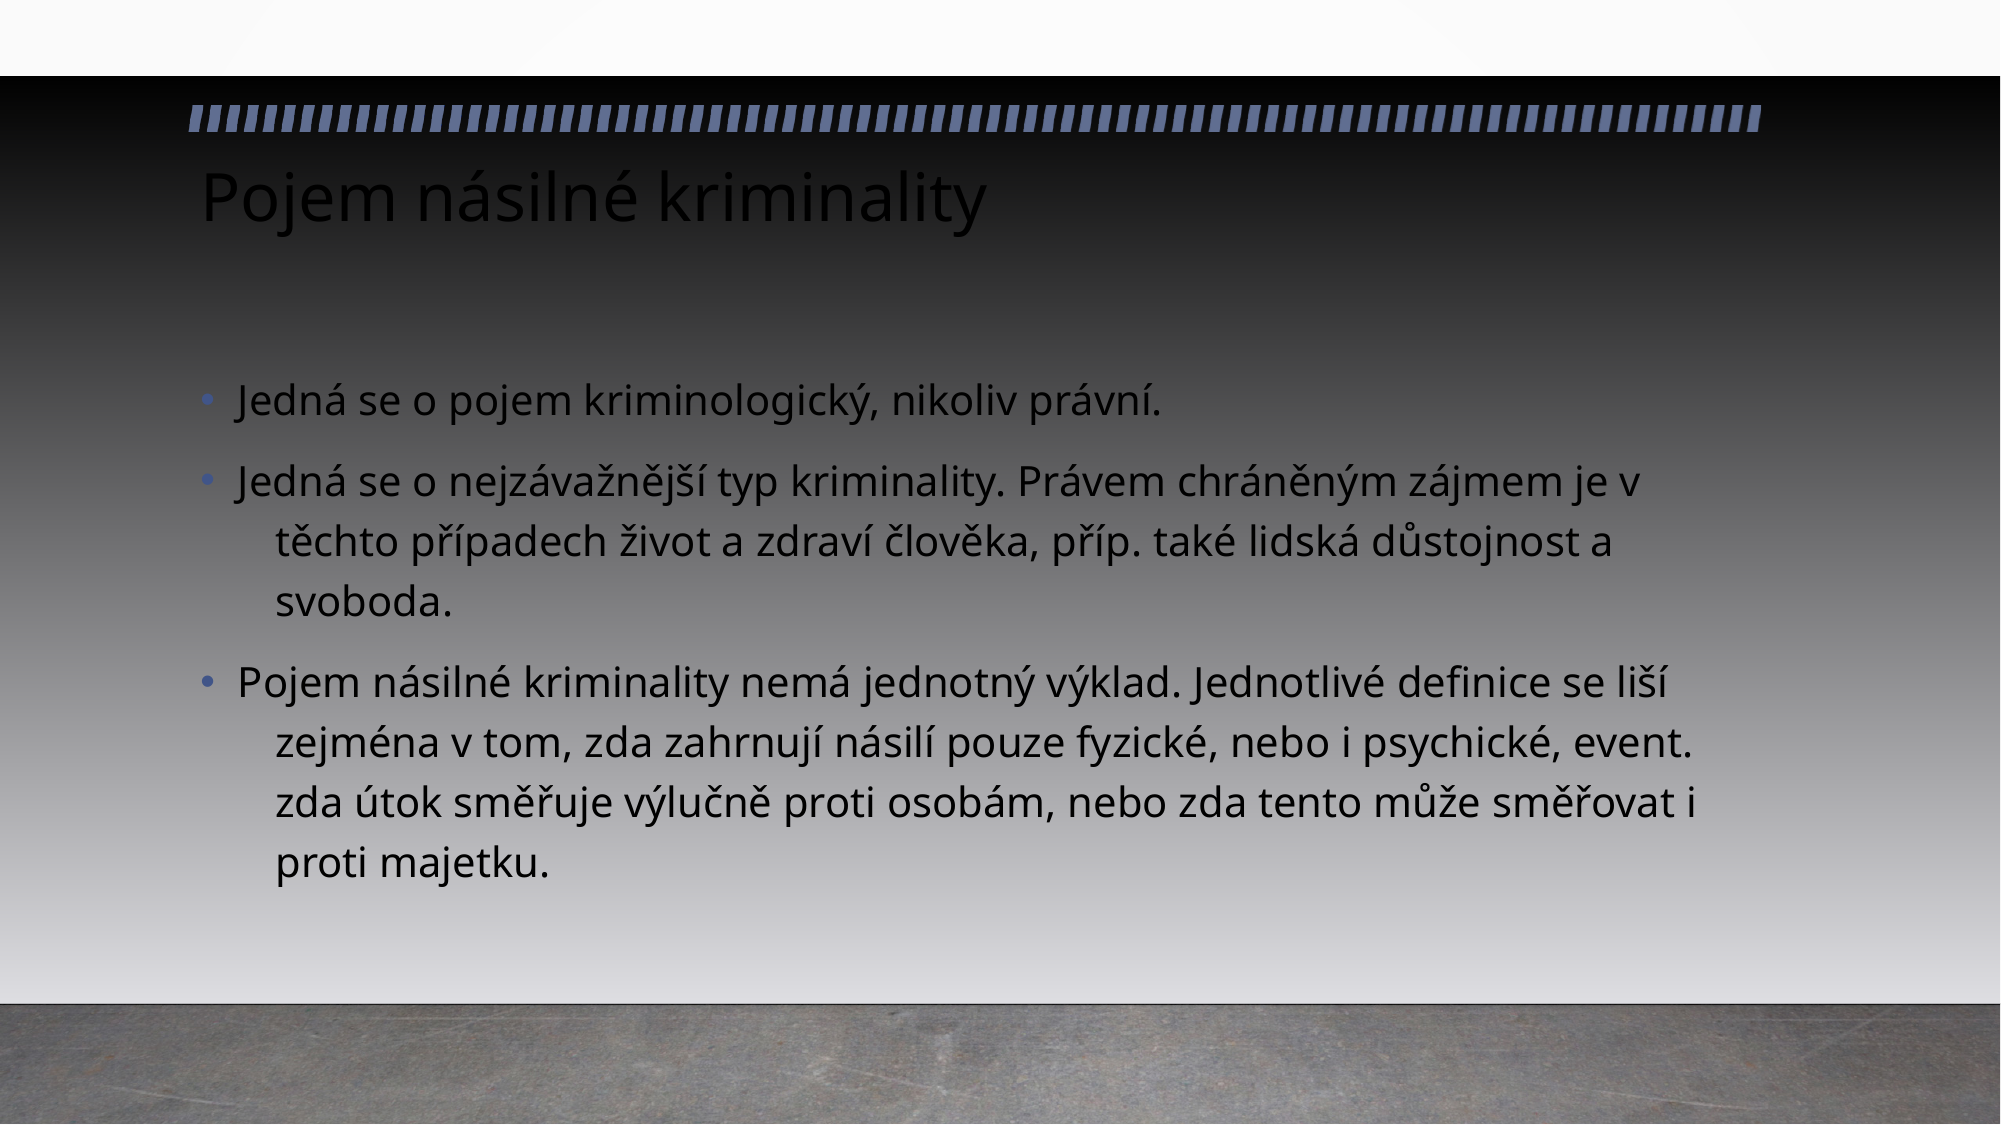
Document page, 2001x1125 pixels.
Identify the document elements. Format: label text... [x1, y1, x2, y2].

title Pojem násilné kriminality [185, 156, 1761, 329]
list Jedná se o pojem kriminologický, nikoliv právní. Jedná se o nejzávažnější typ kriminality. Právem chráněným zájmem je v těchto případech život a zdraví člověka, příp. také lidská důstojnost a svoboda. Pojem násilné kriminality nemá jednotný výklad. Jednotlivé definice se liší zejména v tom, zda zahrnují násilí pouze fyzické, nebo i psychické, event. zda útok směřuje výlučně proti osobám, nebo zda tento může směřovat i proti majetku. [185, 356, 1761, 897]
